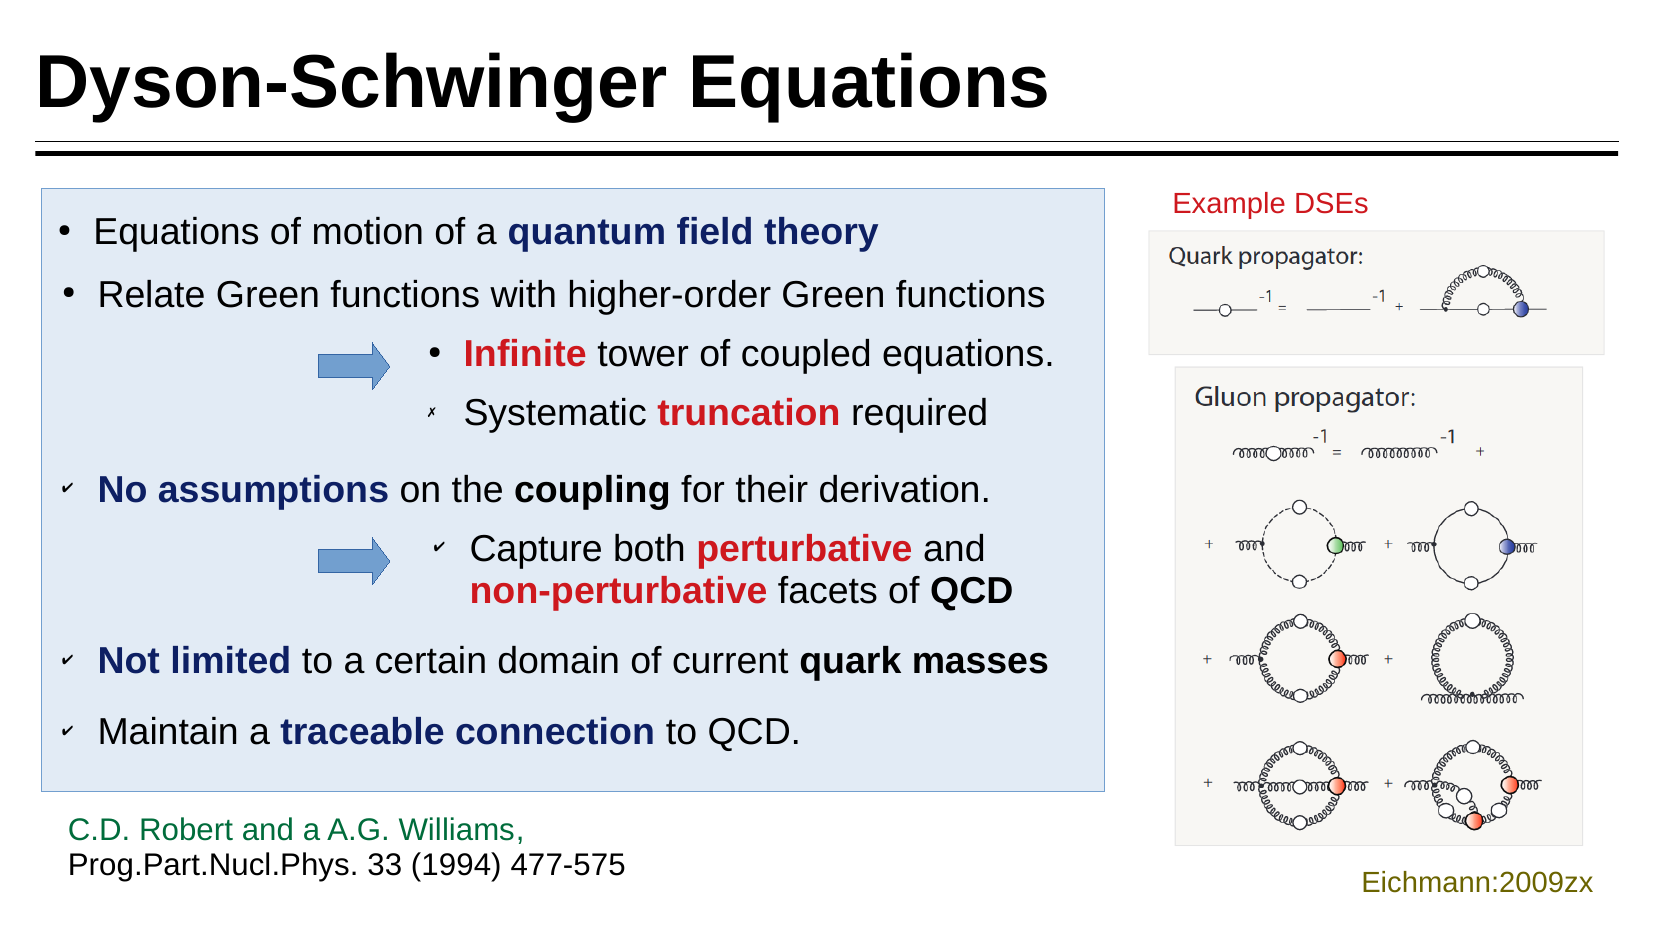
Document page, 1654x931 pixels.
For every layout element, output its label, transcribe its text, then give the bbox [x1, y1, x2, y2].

text_box Equations of motion of a quantum field theory [43, 203, 975, 302]
text_box Infinite tower of coupled equations. [413, 324, 1087, 384]
text_box [1081, 731, 1105, 792]
text_box [41, 188, 1105, 792]
text_box Capture both perturbative and non-perturbative facets of QCD [419, 519, 1040, 619]
text_box Eichmann:2009zx [1346, 858, 1630, 916]
text_box Systematic truncation required [413, 384, 1087, 483]
text_box Maintain a traceable connection to QCD. [47, 702, 1081, 802]
text_box Dyson-Schwinger Equations [35, 31, 1146, 124]
text_box No assumptions on the coupling for their derivation. [47, 460, 1081, 560]
picture [1169, 360, 1586, 849]
text_box Example DSEs [1157, 179, 1416, 224]
text_box Relate Green functions with higher-order Green functions [47, 265, 1081, 365]
text_box C.D. Robert and a A.G. Williams, Prog.Part.Nucl.Phys. 33 (1994) 477-575 [53, 804, 691, 904]
text_box Not limited to a certain domain of current quark masses [47, 632, 1105, 731]
picture [1145, 224, 1607, 356]
